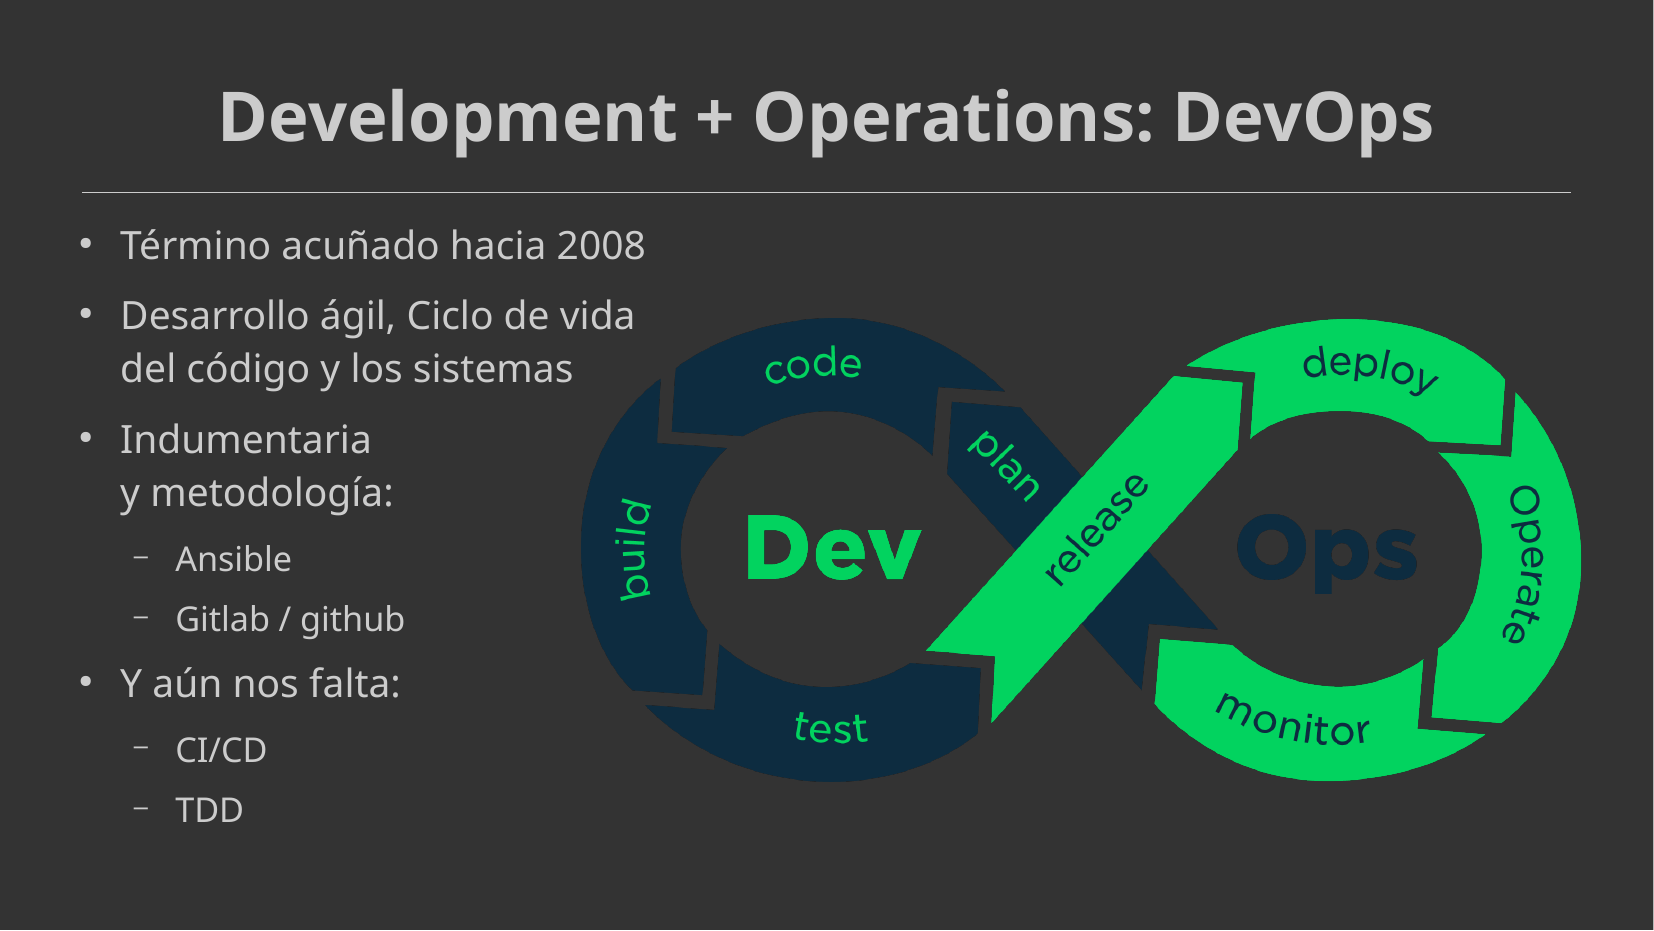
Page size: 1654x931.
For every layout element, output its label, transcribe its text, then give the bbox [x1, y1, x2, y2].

picture [558, 275, 1607, 815]
title Development + Operations: DevOps [82, 37, 1571, 193]
list Término acuñado hacia 2008 Desarrollo ágil, Ciclo de vida del código y los sistemas Indumentaria y metodología: Ansible Gitlab / github Y aún nos falta: CI/CD TDD [64, 217, 650, 863]
